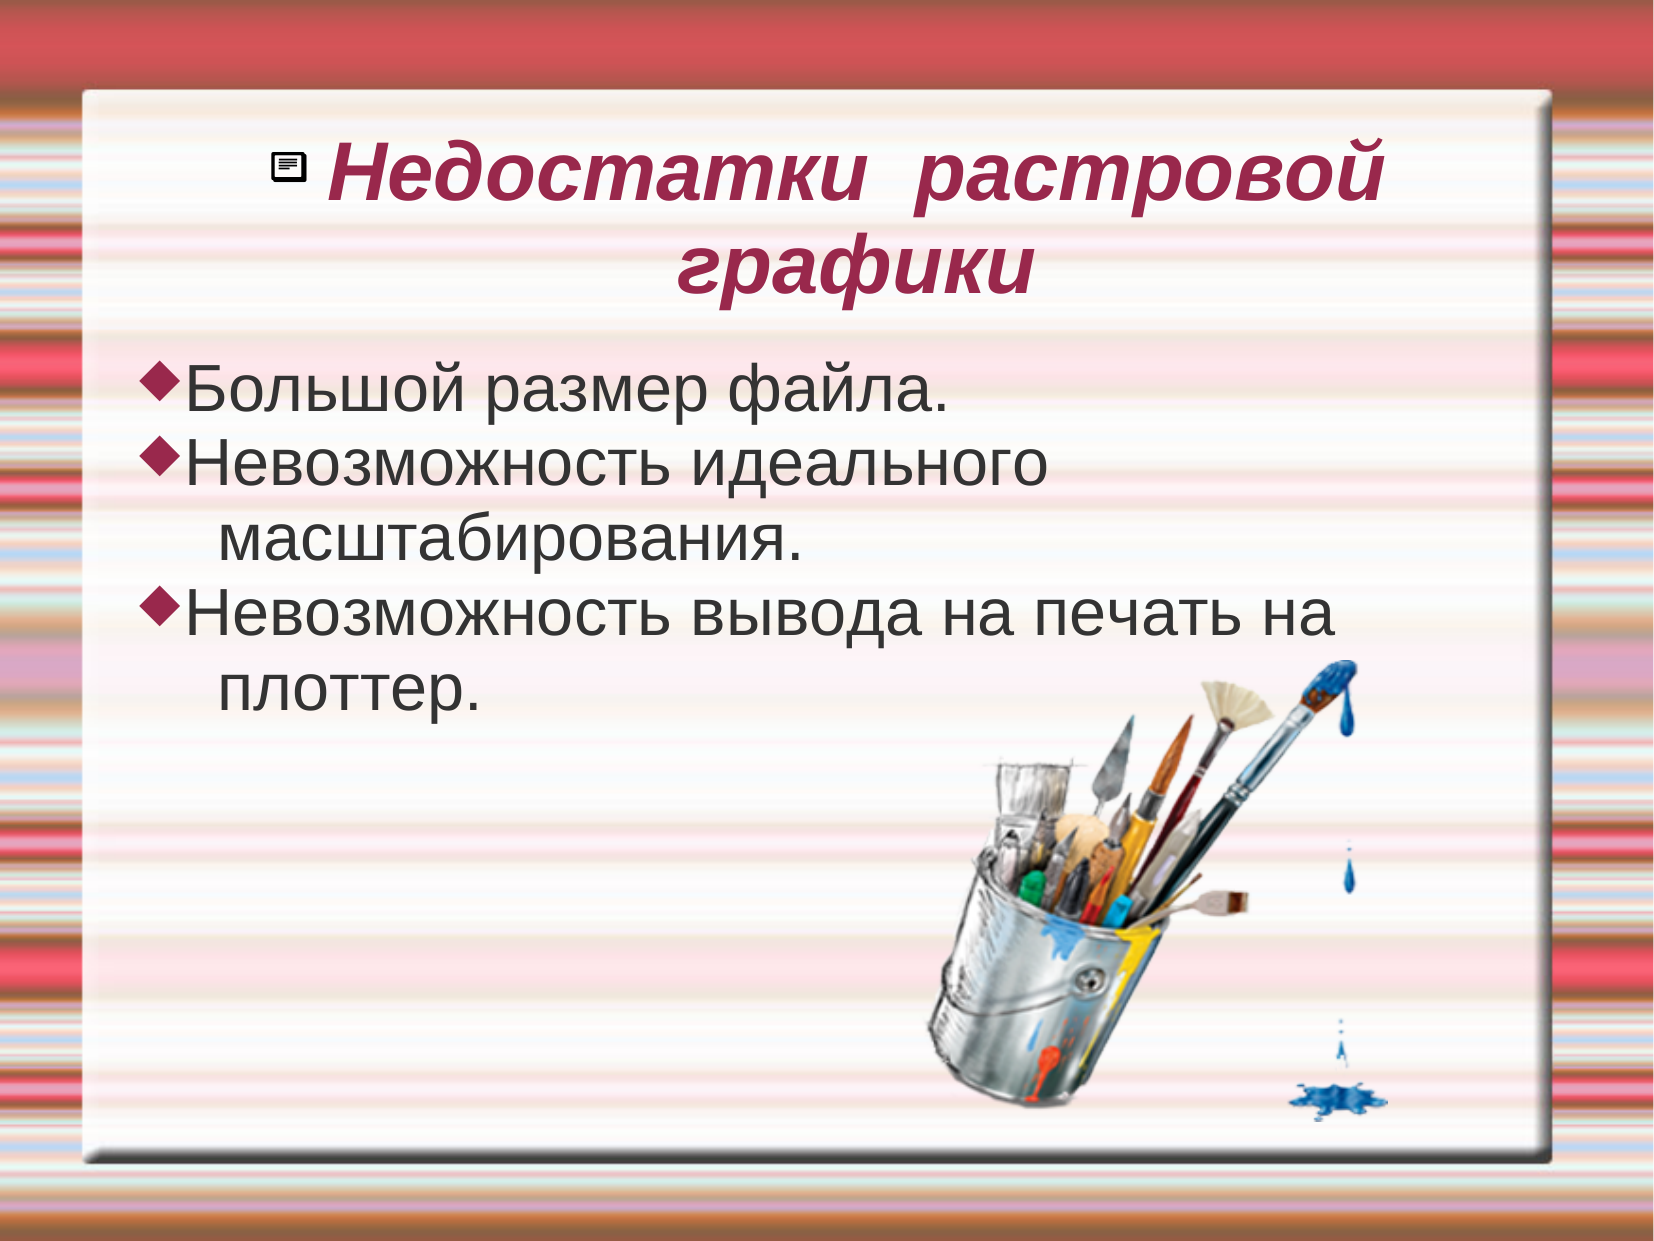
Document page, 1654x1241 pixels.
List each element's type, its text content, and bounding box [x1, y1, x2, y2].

picture [0, 0, 1654, 1241]
title Недостатки растровой графики [121, 114, 1534, 322]
list Большой размер файла. Невозможность идеального масштабирования. Невозможность вывода на печать на плоттер. [134, 350, 1516, 1132]
